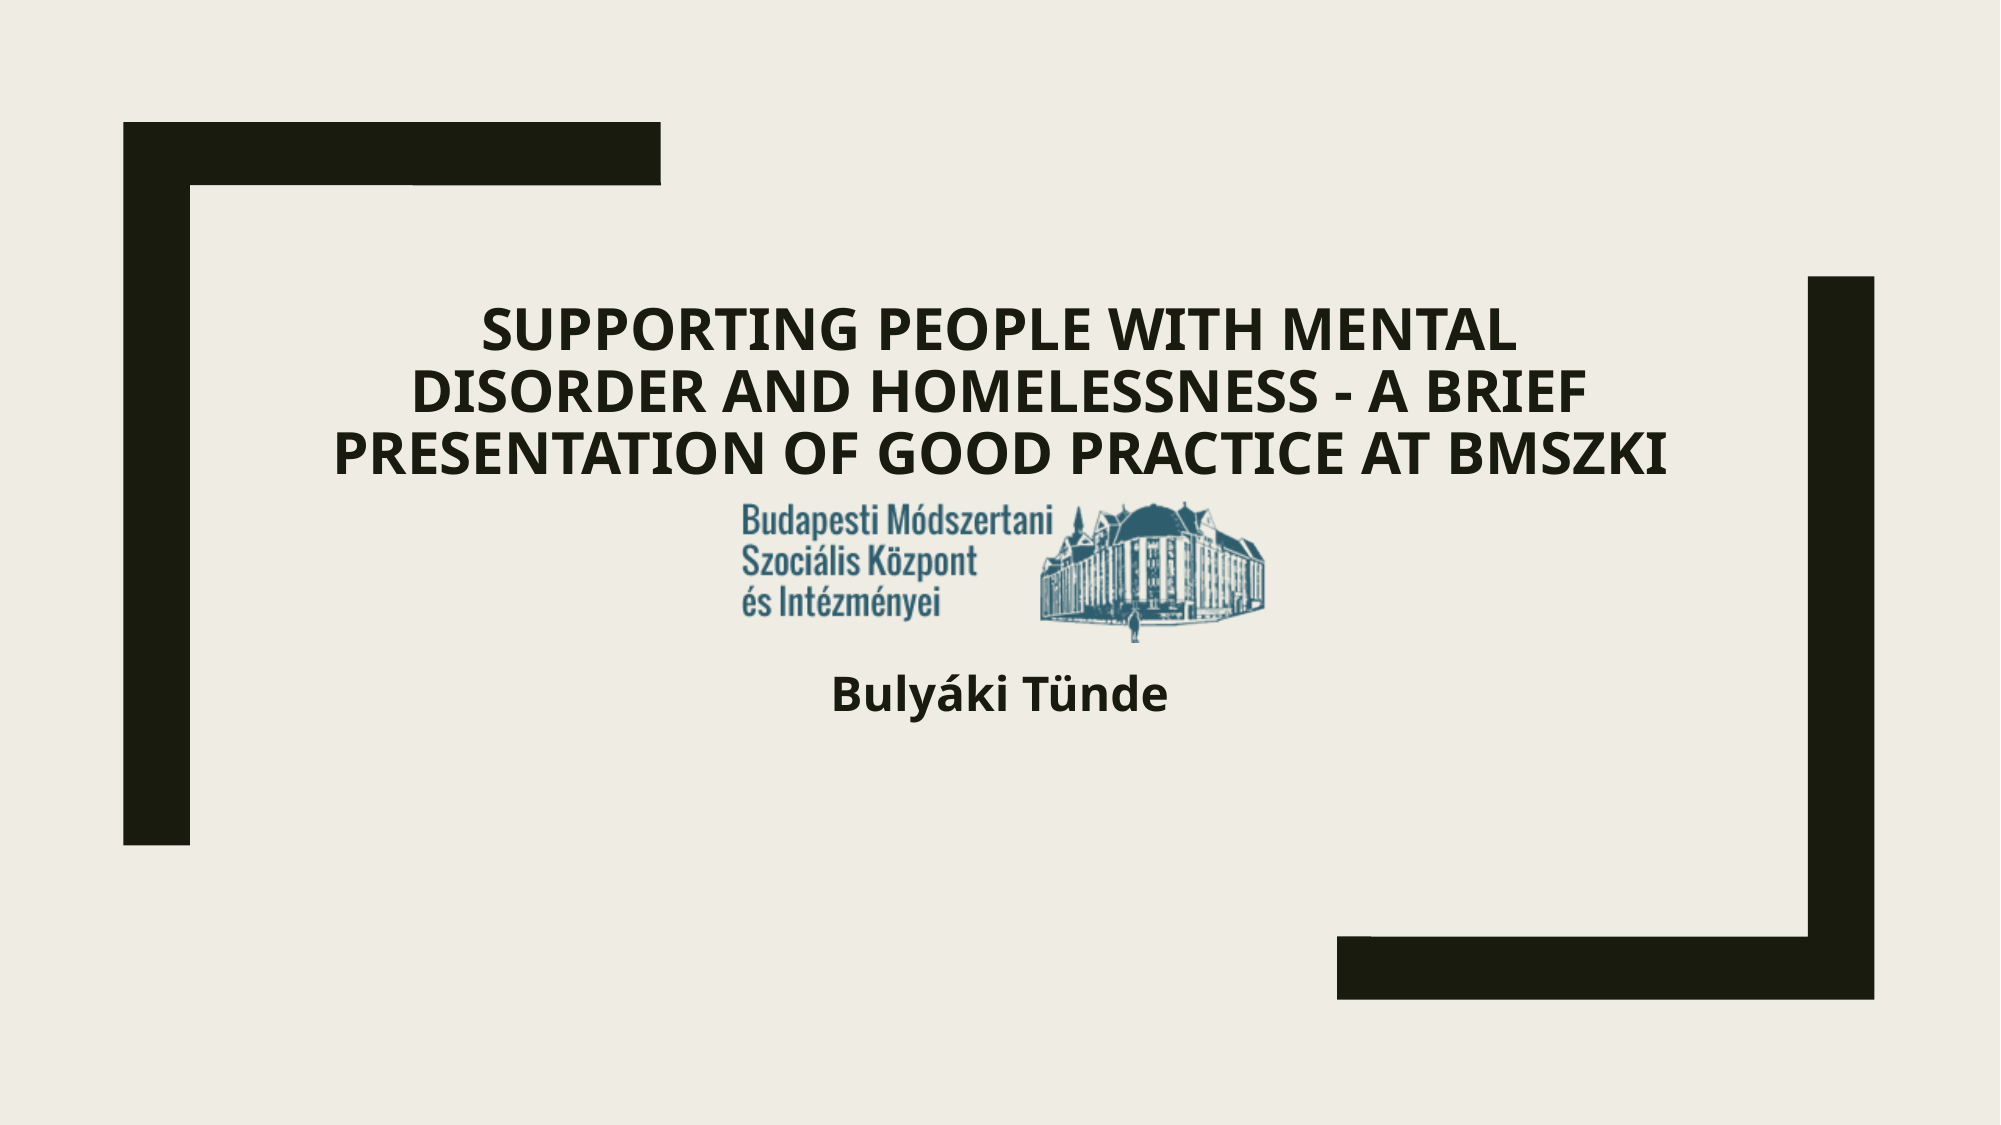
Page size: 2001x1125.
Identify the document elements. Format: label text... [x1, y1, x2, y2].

title Supporting people with mental disorder and homelessness - a brief presentation of good practice at BMSZKI [314, 293, 1686, 650]
picture [720, 482, 1280, 643]
subtitle Bulyáki Tünde [439, 649, 1561, 913]
